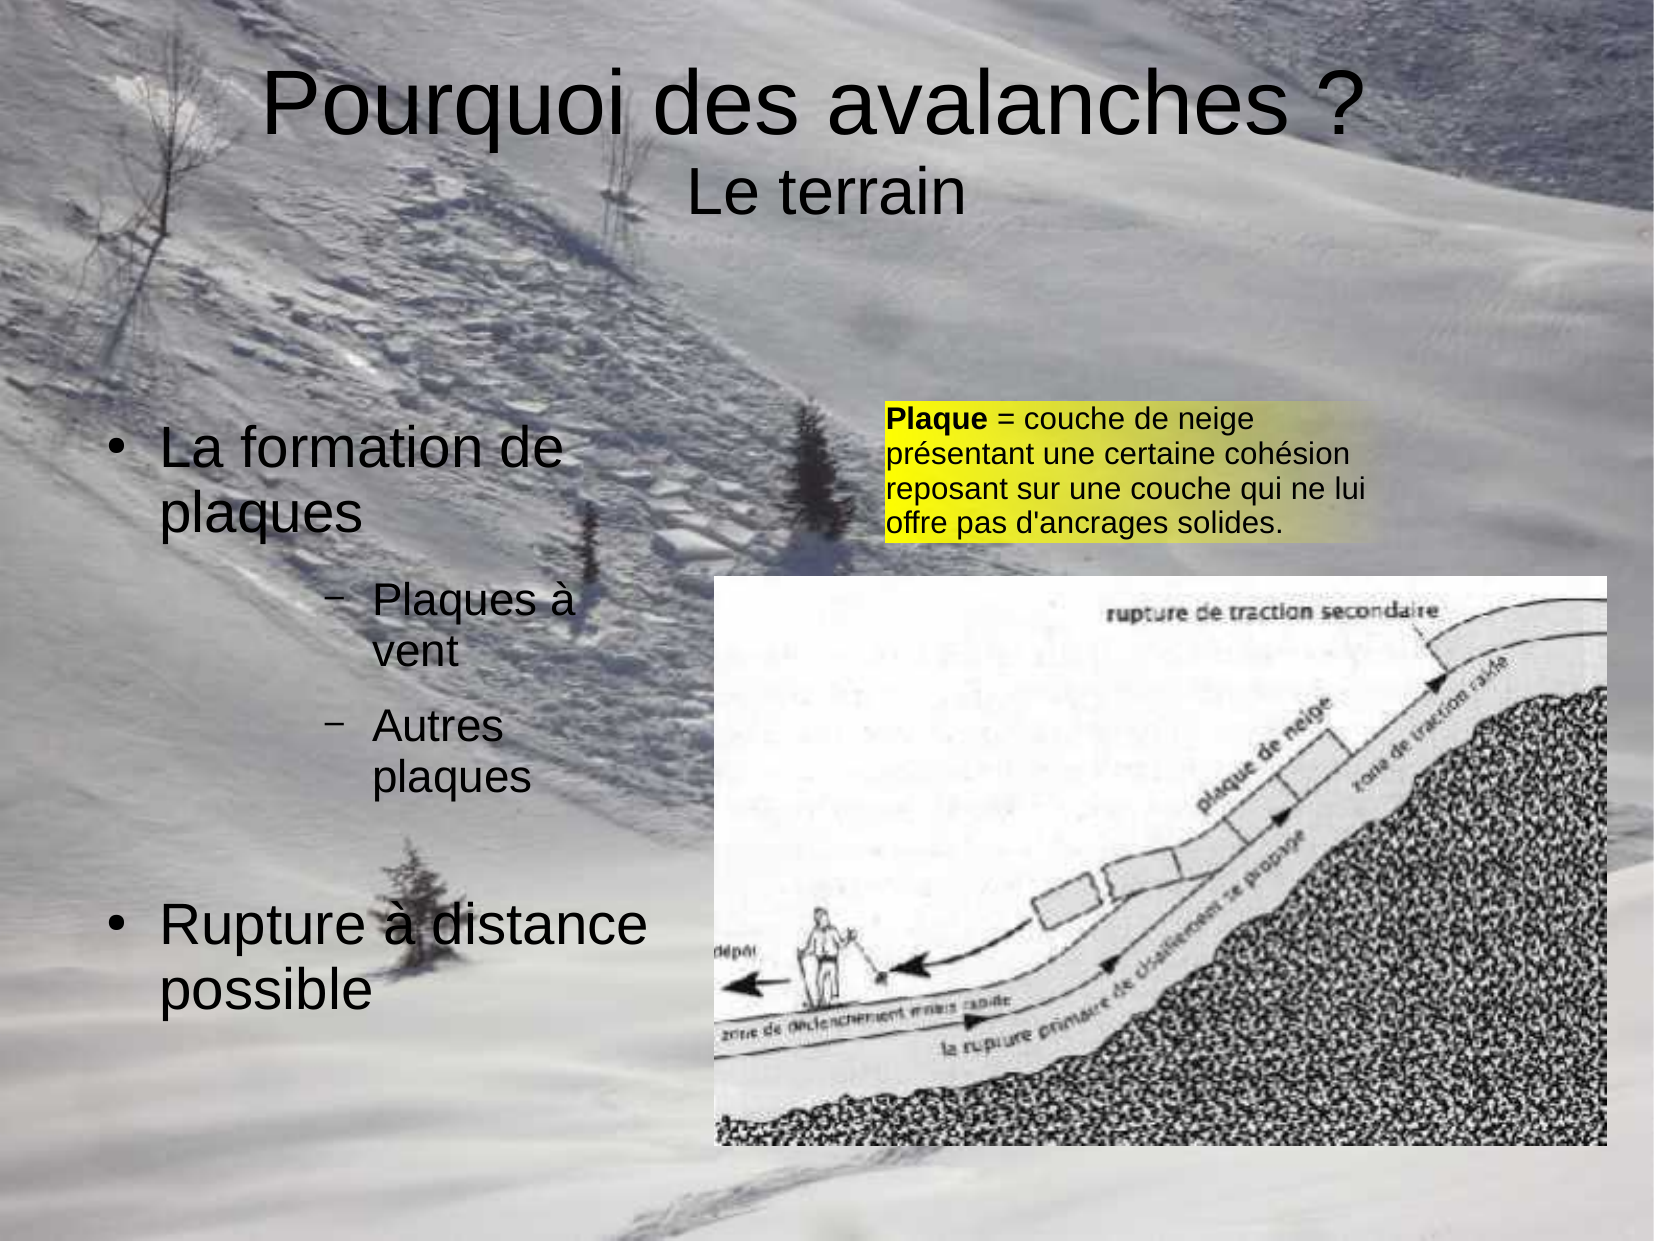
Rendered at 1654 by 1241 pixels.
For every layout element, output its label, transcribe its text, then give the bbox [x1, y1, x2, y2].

picture [0, 0, 1654, 1241]
text_box Plaque = couche de neige présentant une certaine cohésion reposant sur une couche qui ne lui offre pas d'ancrages solides. [885, 401, 1394, 543]
title Pourquoi des avalanches ? Le terrain [59, 50, 1595, 229]
list La formation de plaques Plaques à vent Autres plaques Rupture à distance possible [88, 414, 674, 1134]
